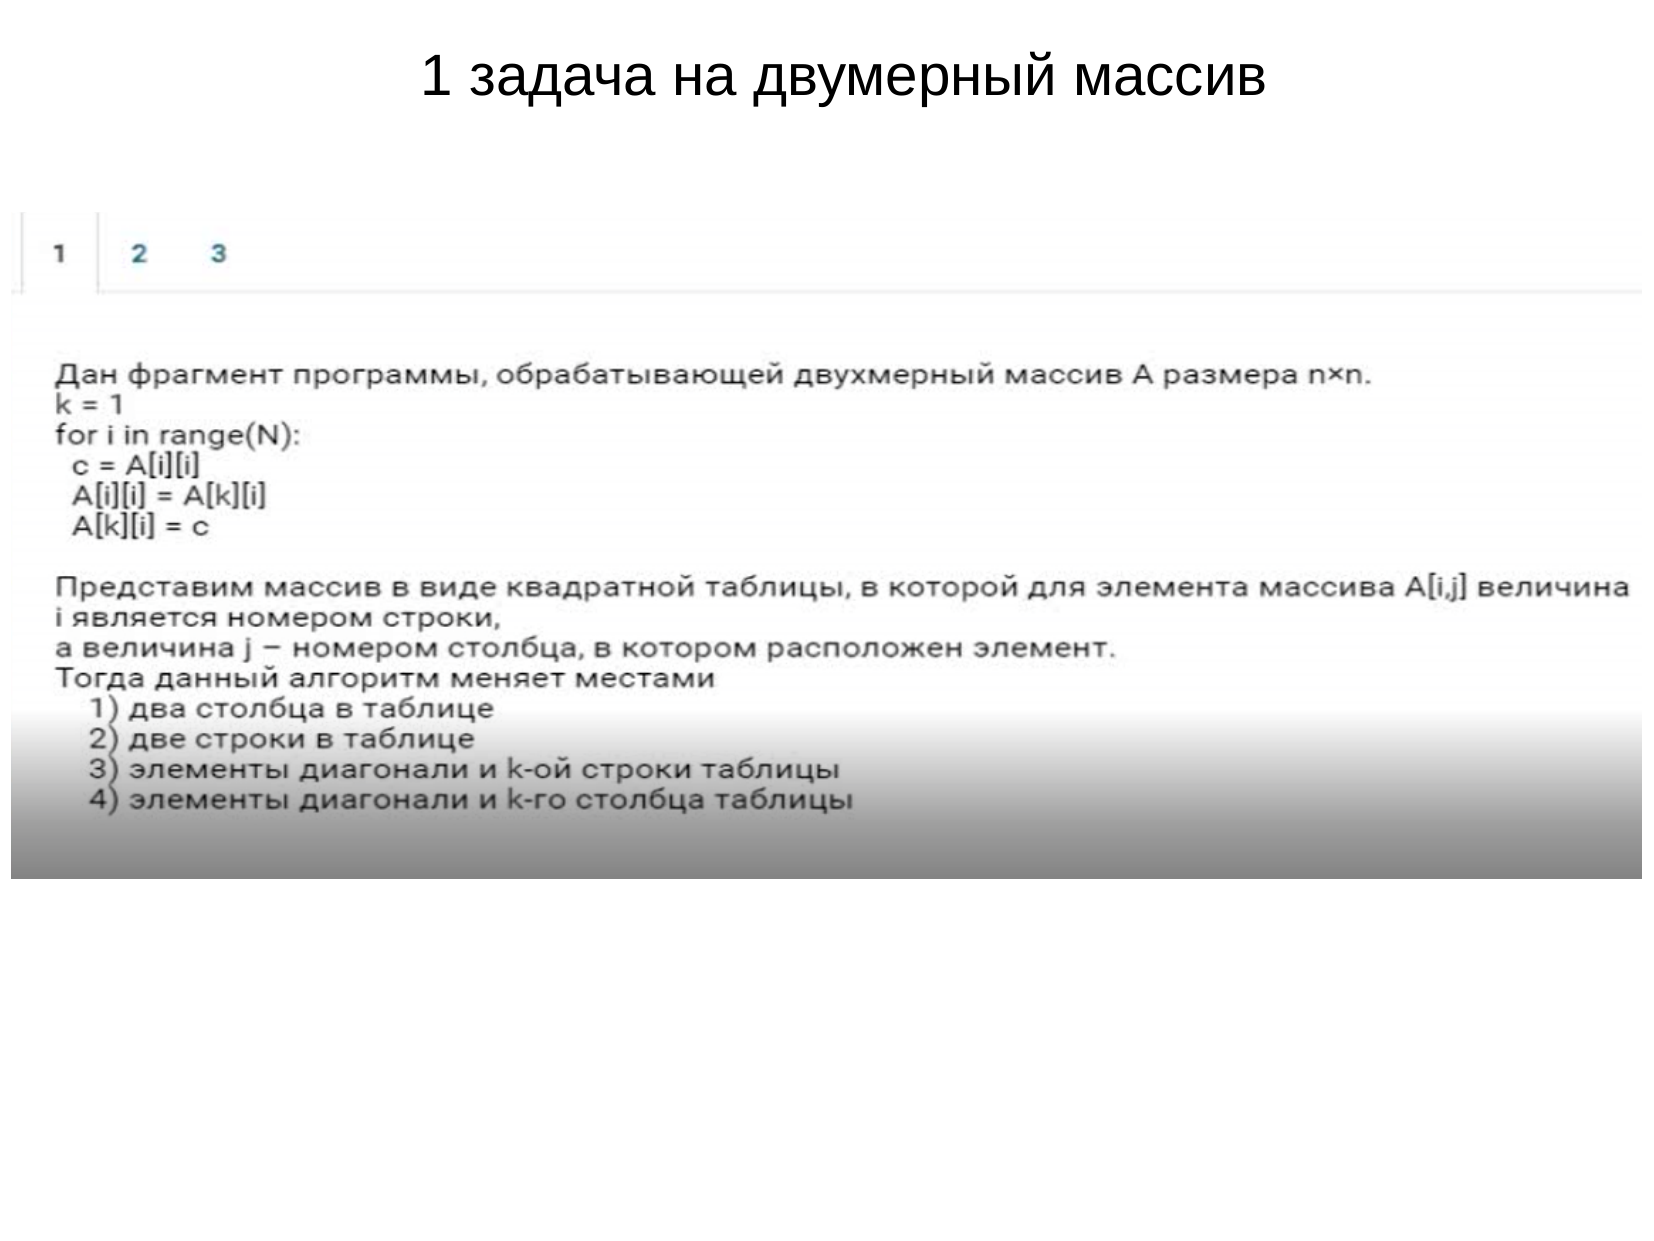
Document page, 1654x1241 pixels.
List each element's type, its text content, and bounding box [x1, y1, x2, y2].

picture [11, 212, 1642, 879]
text_box 1 задача на двумерный массив [141, 35, 1548, 116]
